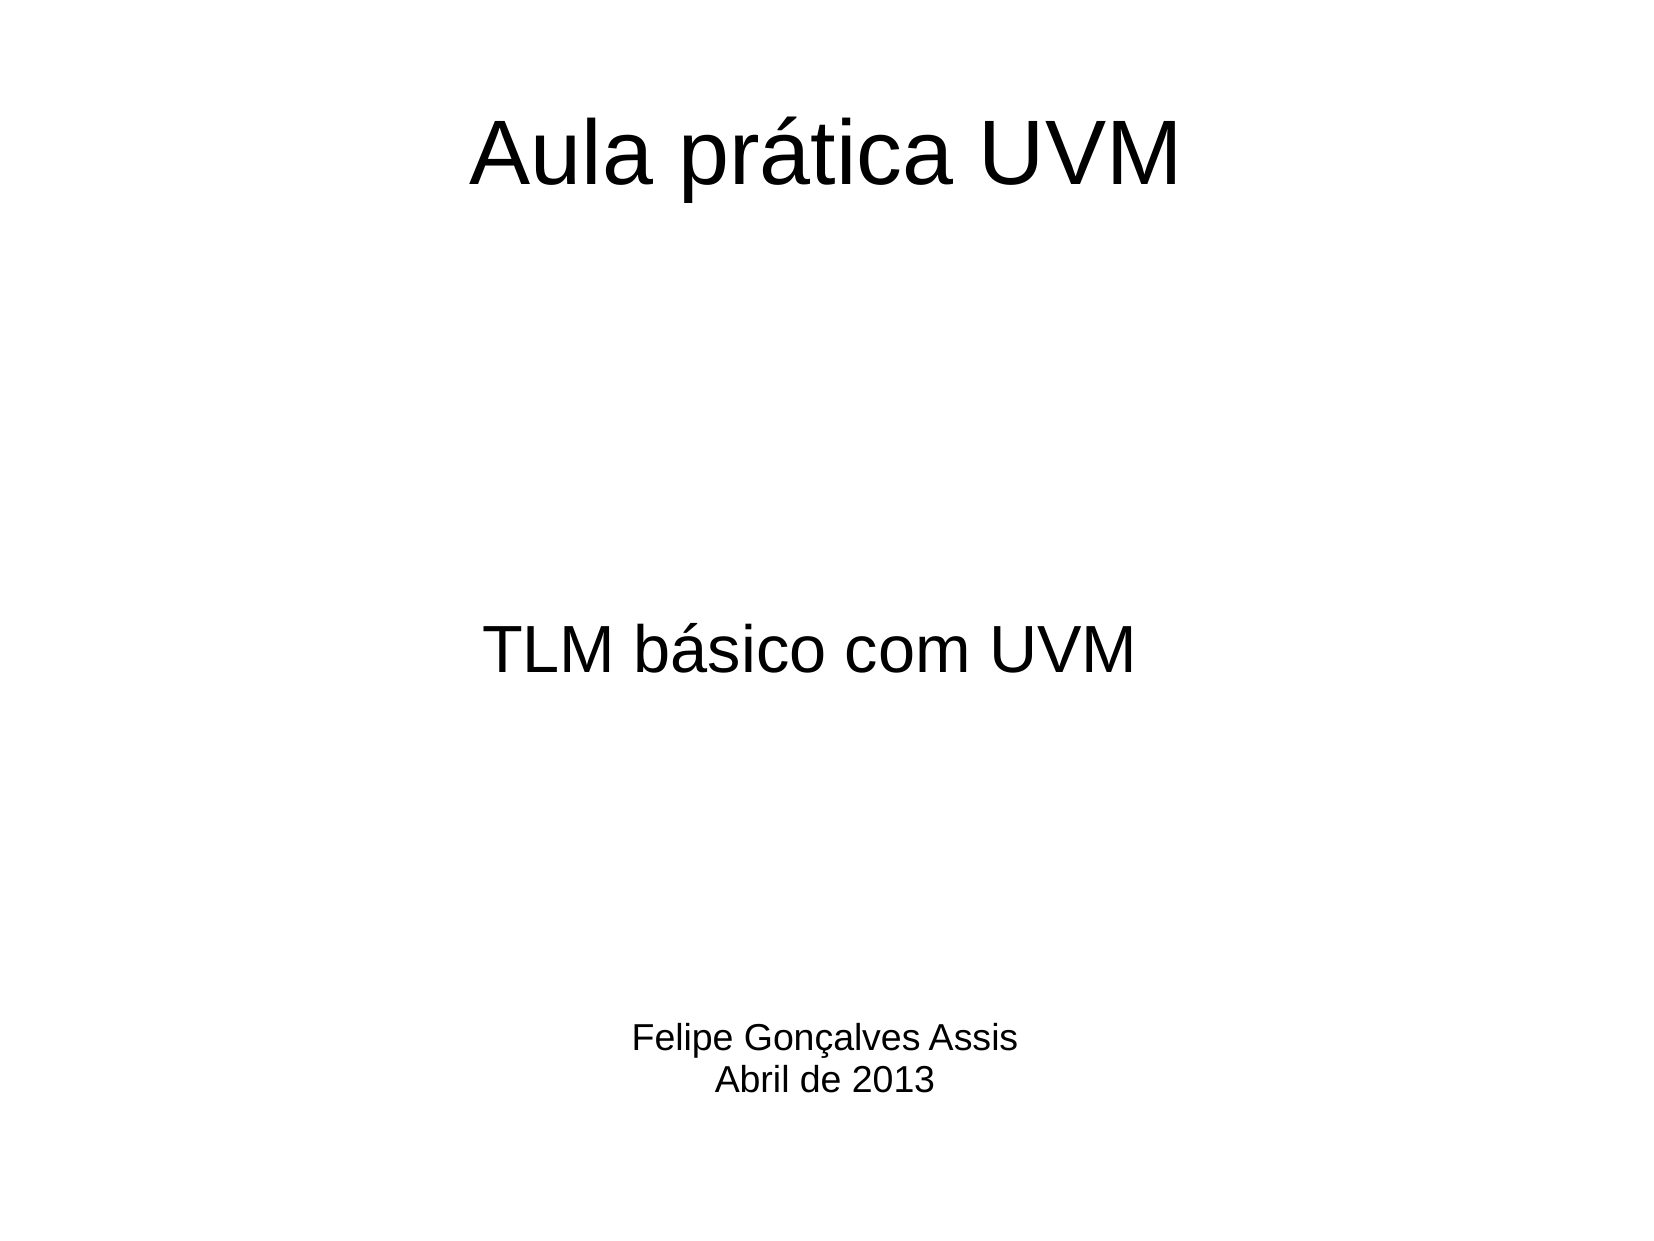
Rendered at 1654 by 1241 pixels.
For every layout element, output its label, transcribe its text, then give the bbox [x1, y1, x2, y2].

title Aula prática UVM [82, 49, 1571, 257]
text_box Felipe Gonçalves Assis Abril de 2013 [495, 1009, 1156, 1122]
subtitle TLM básico com UVM [82, 290, 1538, 1010]
